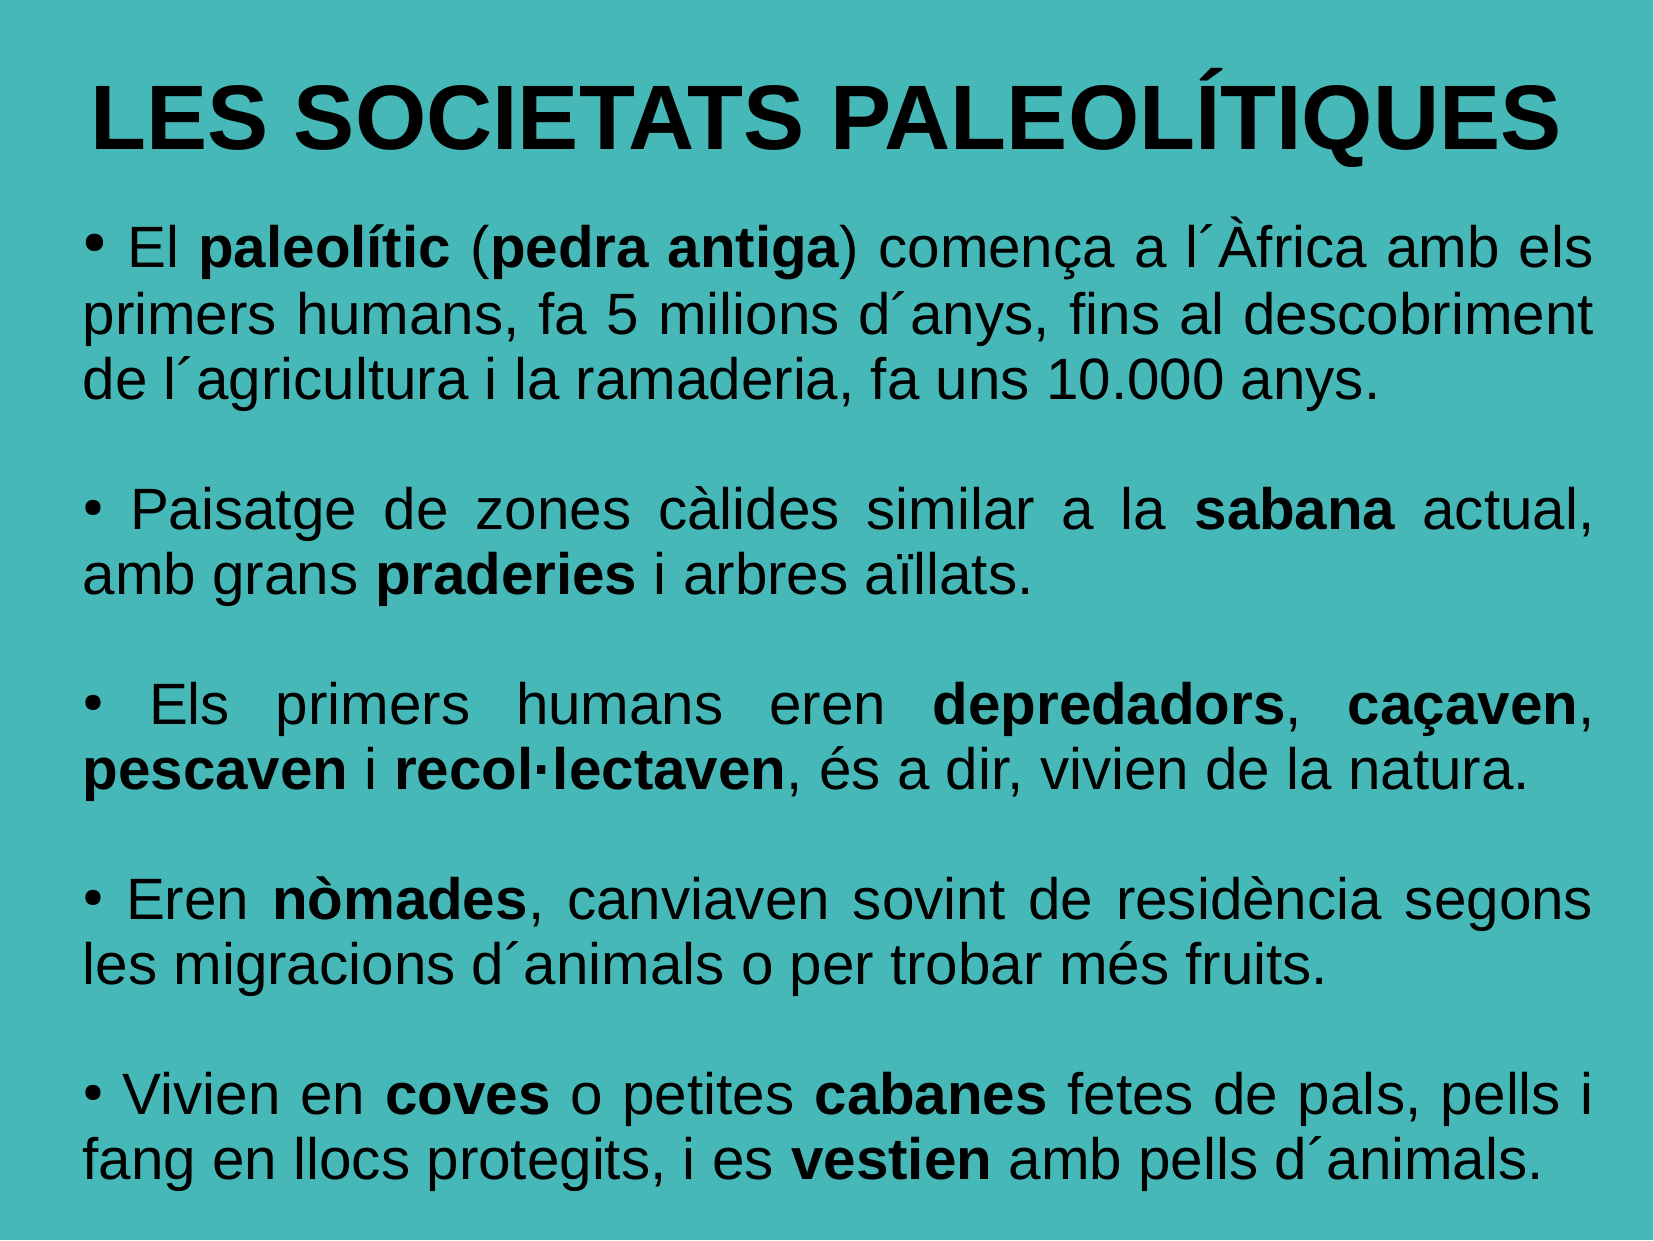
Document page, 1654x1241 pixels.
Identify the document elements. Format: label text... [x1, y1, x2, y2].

subtitle El paleolític (pedra antiga) comença a l´Àfrica amb els primers humans, fa 5 milions d´anys, fins al descobriment de l´agricultura i la ramaderia, fa uns 10.000 anys. Paisatge de zones càlides similar a la sabana actual, amb grans praderies i arbres aïllats. Els primers humans eren depredadors, caçaven, pescaven i recol·lectaven, és a dir, vivien de la natura. Eren nòmades, canviaven sovint de residència segons les migracions d´animals o per trobar més fruits. Vivien en coves o petites cabanes fetes de pals, pells i fang en llocs protegits, i es vestien amb pells d´animals. [82, 202, 1595, 1197]
title LES SOCIETATS PALEOLÍTIQUES [82, 21, 1571, 202]
